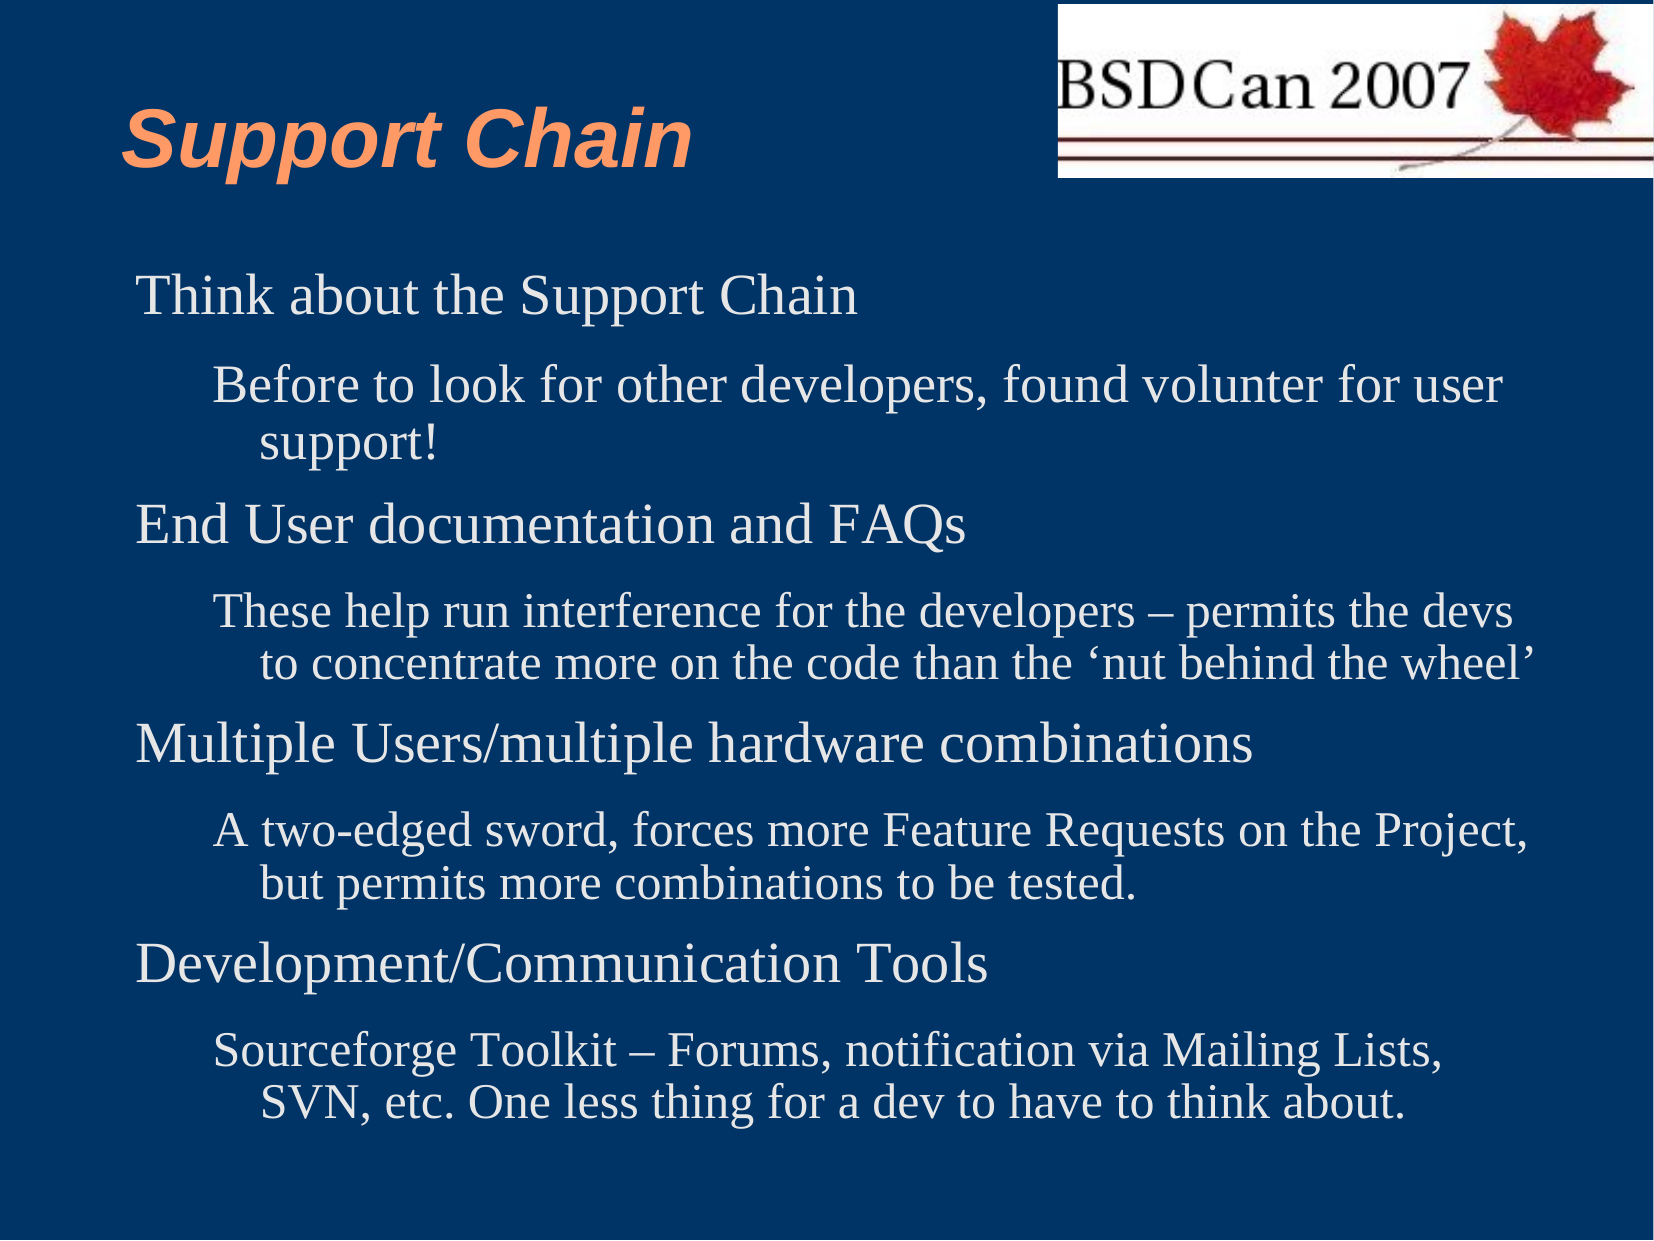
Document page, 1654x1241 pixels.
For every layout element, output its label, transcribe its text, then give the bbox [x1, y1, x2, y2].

title Support Chain [121, 46, 1534, 237]
list Think about the Support Chain Before to look for other developers, found volunter for user support! End User documentation and FAQs These help run interference for the developers – permits the devs to concentrate more on the code than the ‘nut behind the wheel’ Multiple Users/multiple hardware combinations A two-edged sword, forces more Feature Requests on the Project, but permits more combinations to be tested. Development/Communication Tools Sourceforge Toolkit – Forums, notification via Mailing Lists, SVN, etc. One less thing for a dev to have to think about. [118, 265, 1558, 1198]
picture [1057, 4, 1654, 178]
